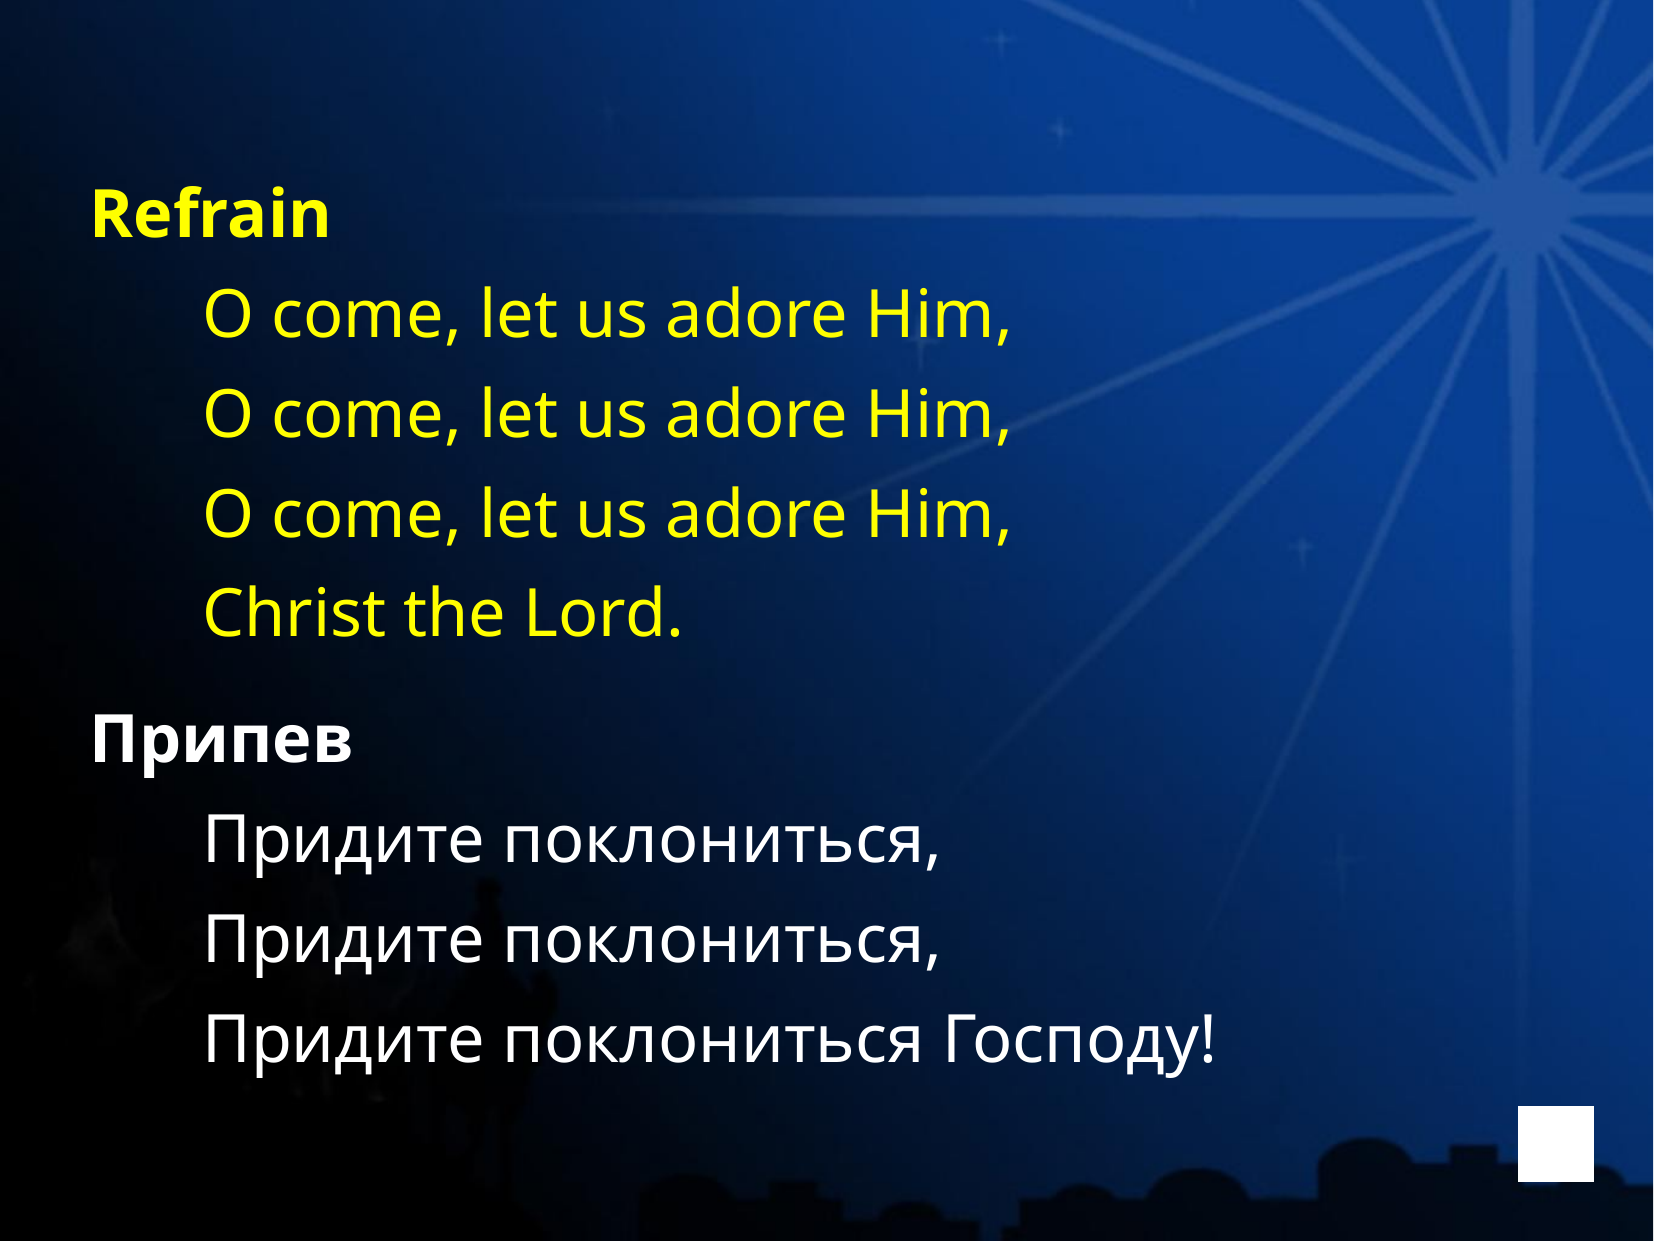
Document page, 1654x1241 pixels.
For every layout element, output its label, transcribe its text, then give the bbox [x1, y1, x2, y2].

text_box [1518, 1106, 1594, 1182]
picture [0, 0, 1654, 1241]
text_box Refrain O come, let us adore Him, O come, let us adore Him, O come, let us adore Him, Christ the Lord. [75, 150, 1576, 638]
text_box Припев Придите поклониться, Придите поклониться, Придите поклониться Господу! [75, 675, 1576, 1163]
